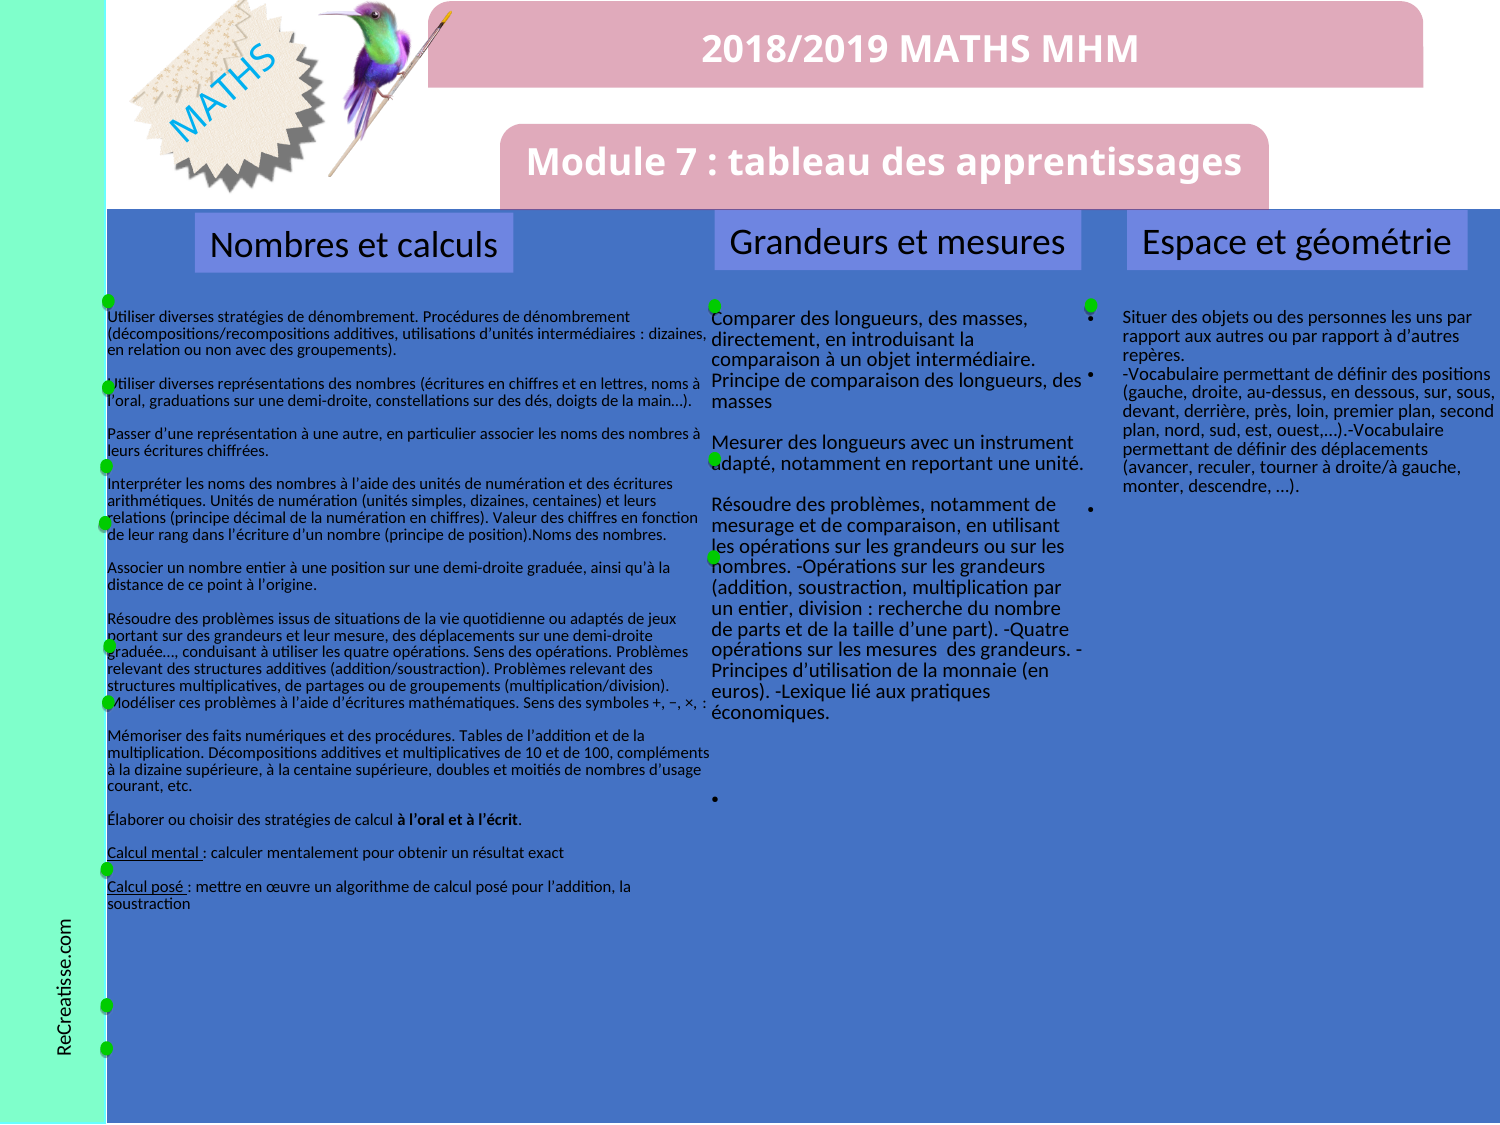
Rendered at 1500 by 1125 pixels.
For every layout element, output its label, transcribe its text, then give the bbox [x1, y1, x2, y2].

table_cell Situer des objets ou des personnes les uns par rapport aux autres ou par rapport à d’autres repères. -Vocabulaire permettant de définir des positions (gauche, droite, au-dessus, en dessous, sur, sous, devant, derrière, près, loin, premier plan, second plan, nord, sud, est, ouest,…).-Vocabulaire permettant de définir des déplacements (avancer, reculer, tourner à droite/à gauche, monter, descendre, …). [1087, 310, 1500, 1123]
table_header [1087, 209, 1500, 310]
text_box Grandeurs et mesures [715, 210, 1081, 270]
text_box 2018/2019 MATHS MHM [452, 1, 1424, 88]
text_box Module 7 : tableau des apprentissages [500, 123, 1269, 211]
text_box [0, 0, 116, 1123]
text_box Espace et géométrie [1127, 210, 1468, 270]
text_box Nombres et calculs [195, 213, 513, 273]
table_header [107, 209, 712, 310]
text_box MATHS [143, 16, 301, 167]
text_box [708, 452, 722, 467]
text_box [708, 299, 722, 314]
table_header [712, 211, 1087, 310]
text_box [1084, 298, 1098, 313]
picture [105, 0, 452, 241]
text_box ReCreatisse.com [43, 903, 83, 1072]
text_box [707, 550, 720, 565]
table_cell Comparer des longueurs, des masses, directement, en introduisant la comparaison à un objet intermédiaire. Principe de comparaison des longueurs, des masses Mesurer des longueurs avec un instrument adapté, notamment en reportant une unité. Résoudre des problèmes, notamment de mesurage et de comparaison, en utilisant les opérations sur les grandeurs ou sur les nombres. -Opérations sur les grandeurs (addition, soustraction, multiplication par un entier, division : recherche du nombre de parts et de la taille d’une part). -Quatre opérations sur les mesures des grandeurs. -Principes d’utilisation de la monnaie (en euros). -Lexique lié aux pratiques économiques. [712, 310, 1087, 1123]
table_cell Utiliser diverses stratégies de dénombrement. Procédures de dénombrement (décompositions/recompositions additives, utilisations d’unités intermédiaires : dizaines, en relation ou non avec des groupements). Utiliser diverses représentations des nombres (écritures en chiffres et en lettres, noms à l’oral, graduations sur une demi-droite, constellations sur des dés, doigts de la main…). Passer d’une représentation à une autre, en particulier associer les noms des nombres à leurs écritures chiffrées. Interpréter les noms des nombres à l’aide des unités de numération et des écritures arithmétiques. Unités de numération (unités simples, dizaines, centaines) et leurs relations (principe décimal de la numération en chiffres). Valeur des chiffres en fonction de leur rang dans l’écriture d’un nombre (principe de position).Noms des nombres. Associer un nombre entier à une position sur une demi-droite graduée, ainsi qu’à la distance de ce point à l’origine. Résoudre des problèmes issus de situations de la vie quotidienne ou adaptés de jeux portant sur des grandeurs et leur mesure, des déplacements sur une demi-droite graduée…, conduisant à utiliser les quatre opérations. Sens des opérations. Problèmes relevant des structures additives (addition/soustraction). Problèmes relevant des structures multiplicatives, de partages ou de groupements (multiplication/division). Modéliser ces problèmes à l’aide d’écritures mathématiques. Sens des symboles +, −, ×, : Mémoriser des faits numériques et des procédures. Tables de l’addition et de la multiplication. Décompositions additives et multiplicatives de 10 et de 100, compléments à la dizaine supérieure, à la centaine supérieure, doubles et moitiés de nombres d’usage courant, etc. Élaborer ou choisir des stratégies de calcul à l’oral et à l’écrit. Calcul mental : calculer mentalement pour obtenir un résultat exact Calcul posé : mettre en œuvre un algorithme de calcul posé pour l’addition, la soustraction [107, 310, 712, 1123]
